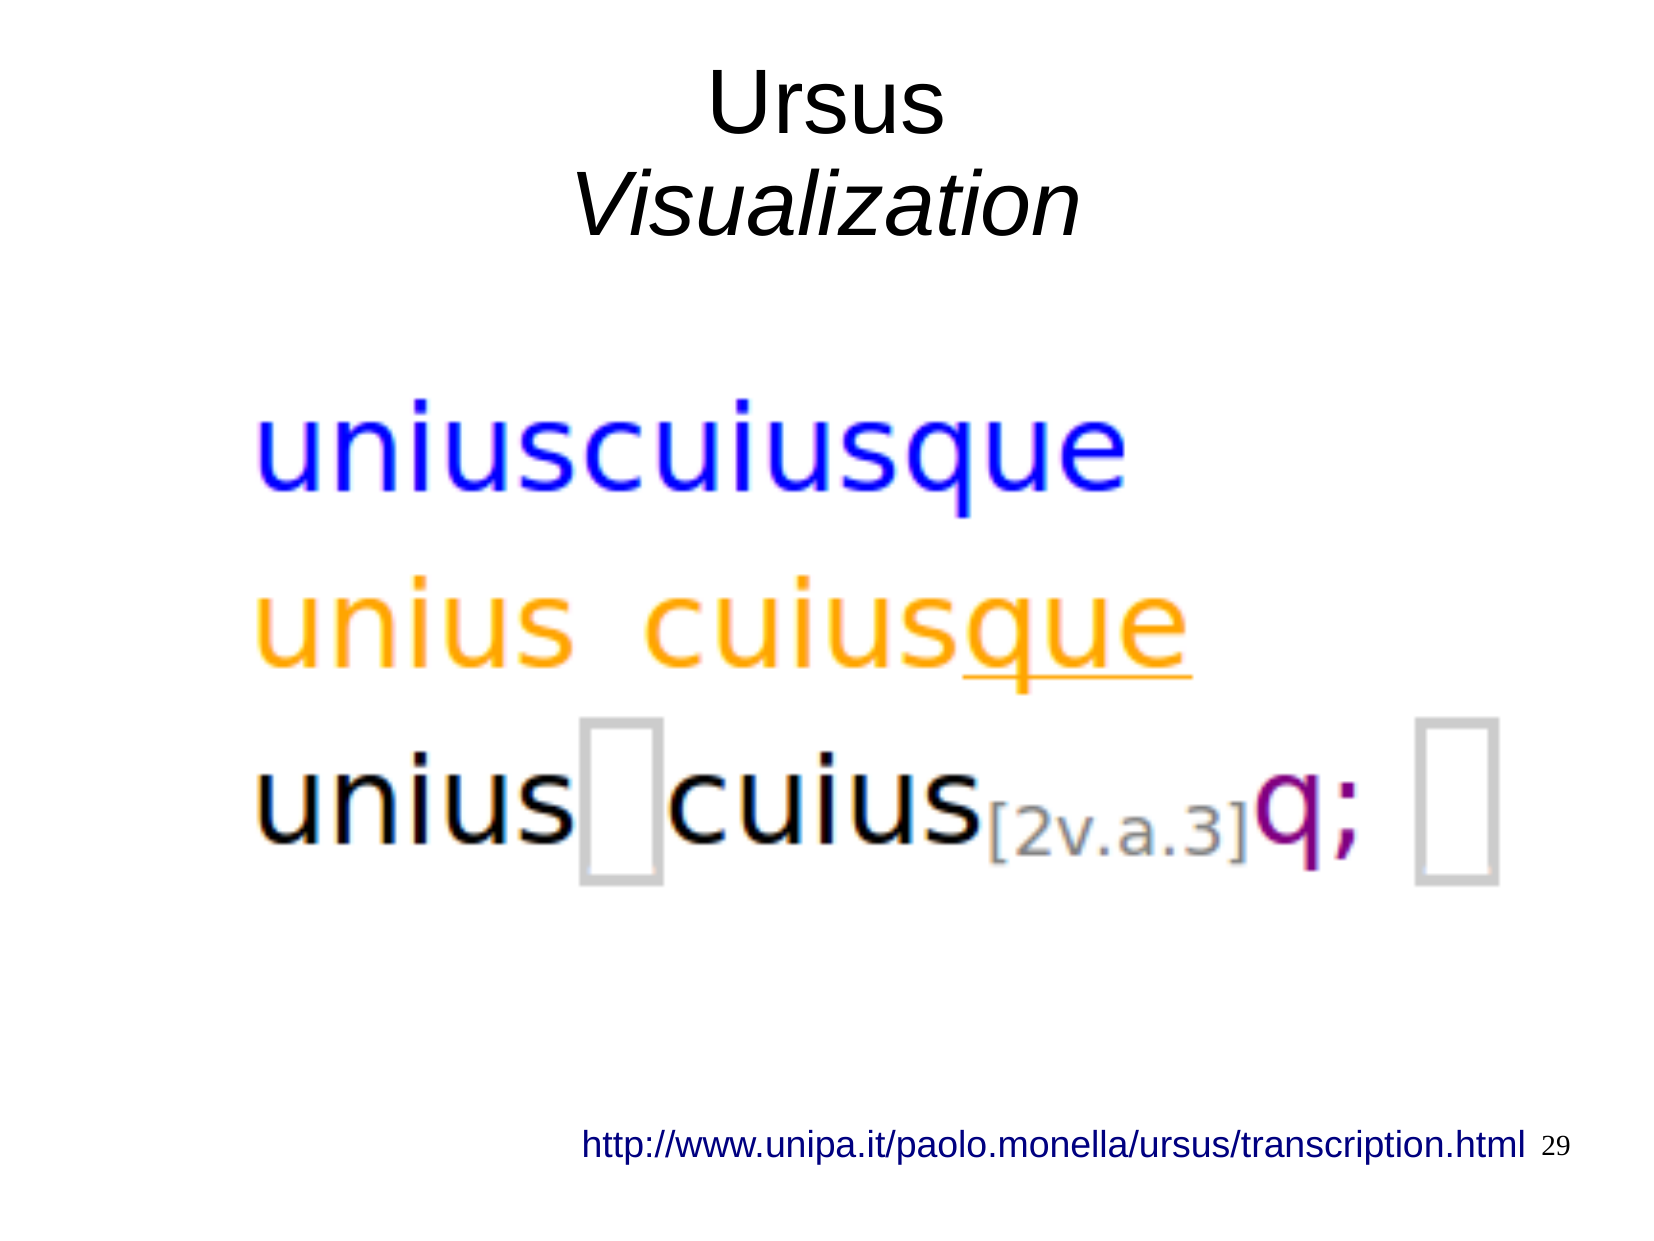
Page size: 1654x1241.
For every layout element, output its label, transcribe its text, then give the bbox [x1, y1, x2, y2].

title Ursus Visualization [82, 49, 1571, 257]
picture [232, 366, 1539, 922]
text_box http://www.unipa.it/paolo.monella/ursus/transcription.html [566, 1116, 1548, 1216]
